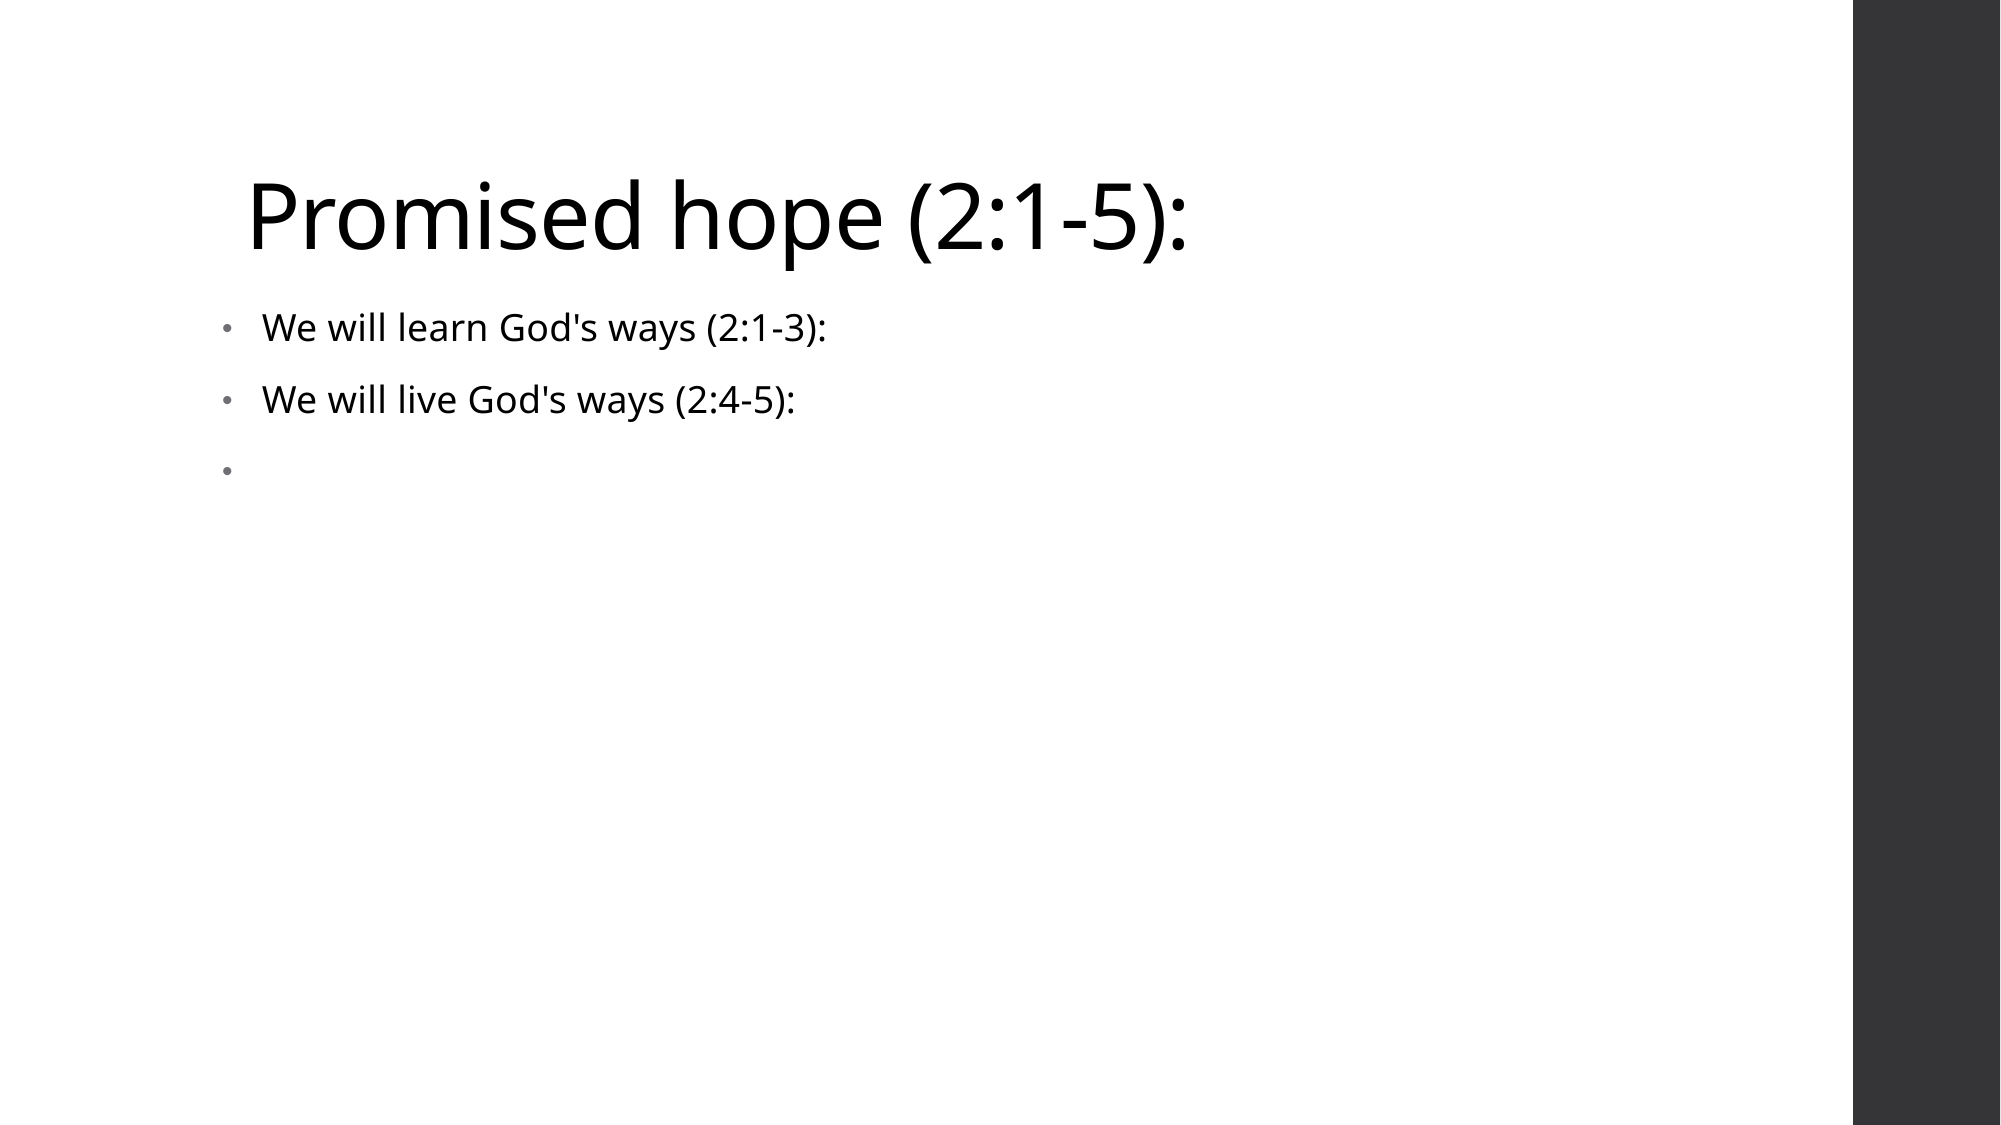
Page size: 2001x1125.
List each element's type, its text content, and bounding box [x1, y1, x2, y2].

list We will learn God's ways (2:1-3): We will live God's ways (2:4-5): [206, 299, 1617, 1014]
title Promised hope (2:1-5): [206, 60, 1797, 278]
